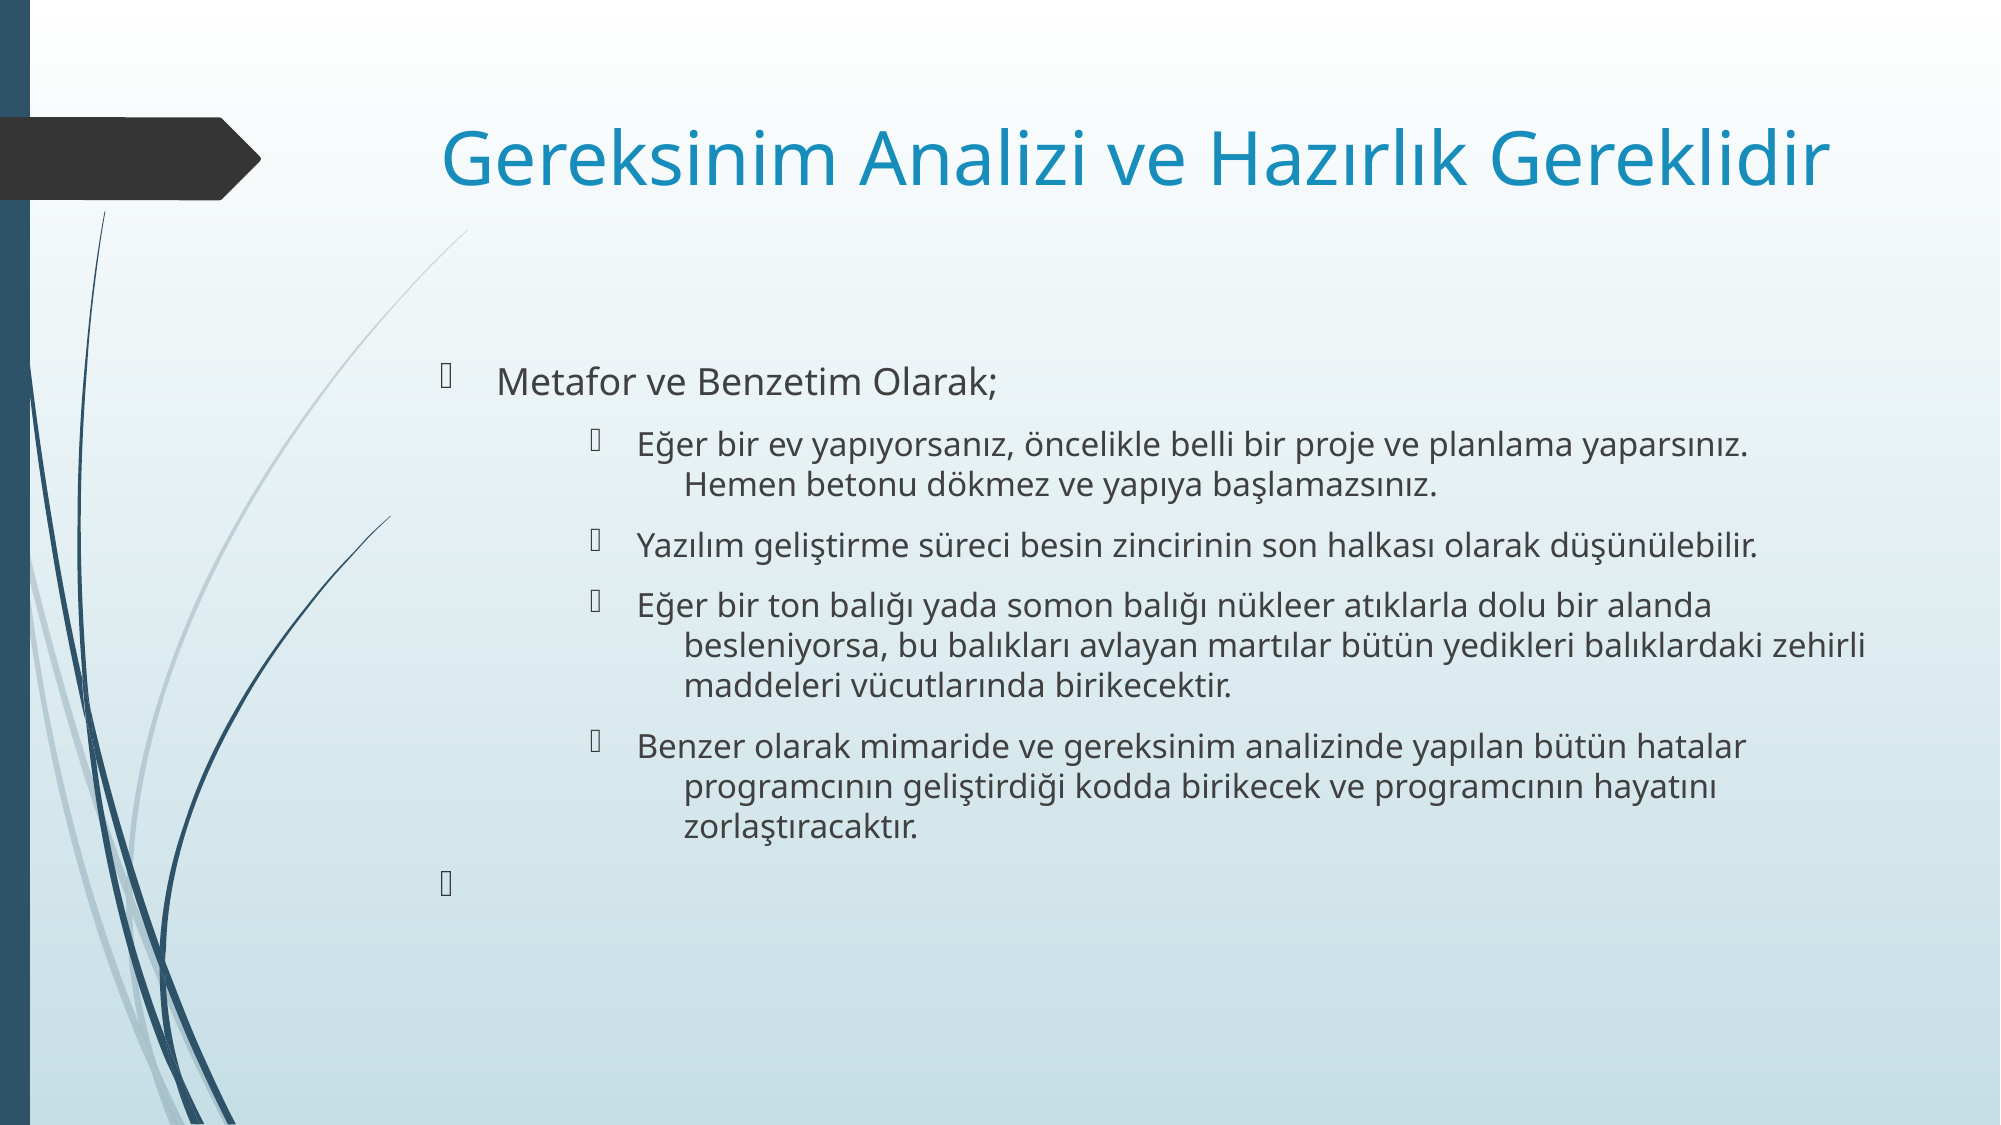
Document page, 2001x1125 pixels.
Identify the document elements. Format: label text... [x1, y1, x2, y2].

title Gereksinim Analizi ve Hazırlık Gereklidir [425, 102, 1888, 313]
list Metafor ve Benzetim Olarak; Eğer bir ev yapıyorsanız, öncelikle belli bir proje ve planlama yaparsınız. Hemen betonu dökmez ve yapıya başlamazsınız. Yazılım geliştirme süreci besin zincirinin son halkası olarak düşünülebilir. Eğer bir ton balığı yada somon balığı nükleer atıklarla dolu bir alanda besleniyorsa, bu balıkları avlayan martılar bütün yedikleri balıklardaki zehirli maddeleri vücutlarında birikecektir. Benzer olarak mimaride ve gereksinim analizinde yapılan bütün hatalar programcının geliştirdiği kodda birikecek ve programcının hayatını zorlaştıracaktır. [424, 350, 1888, 970]
